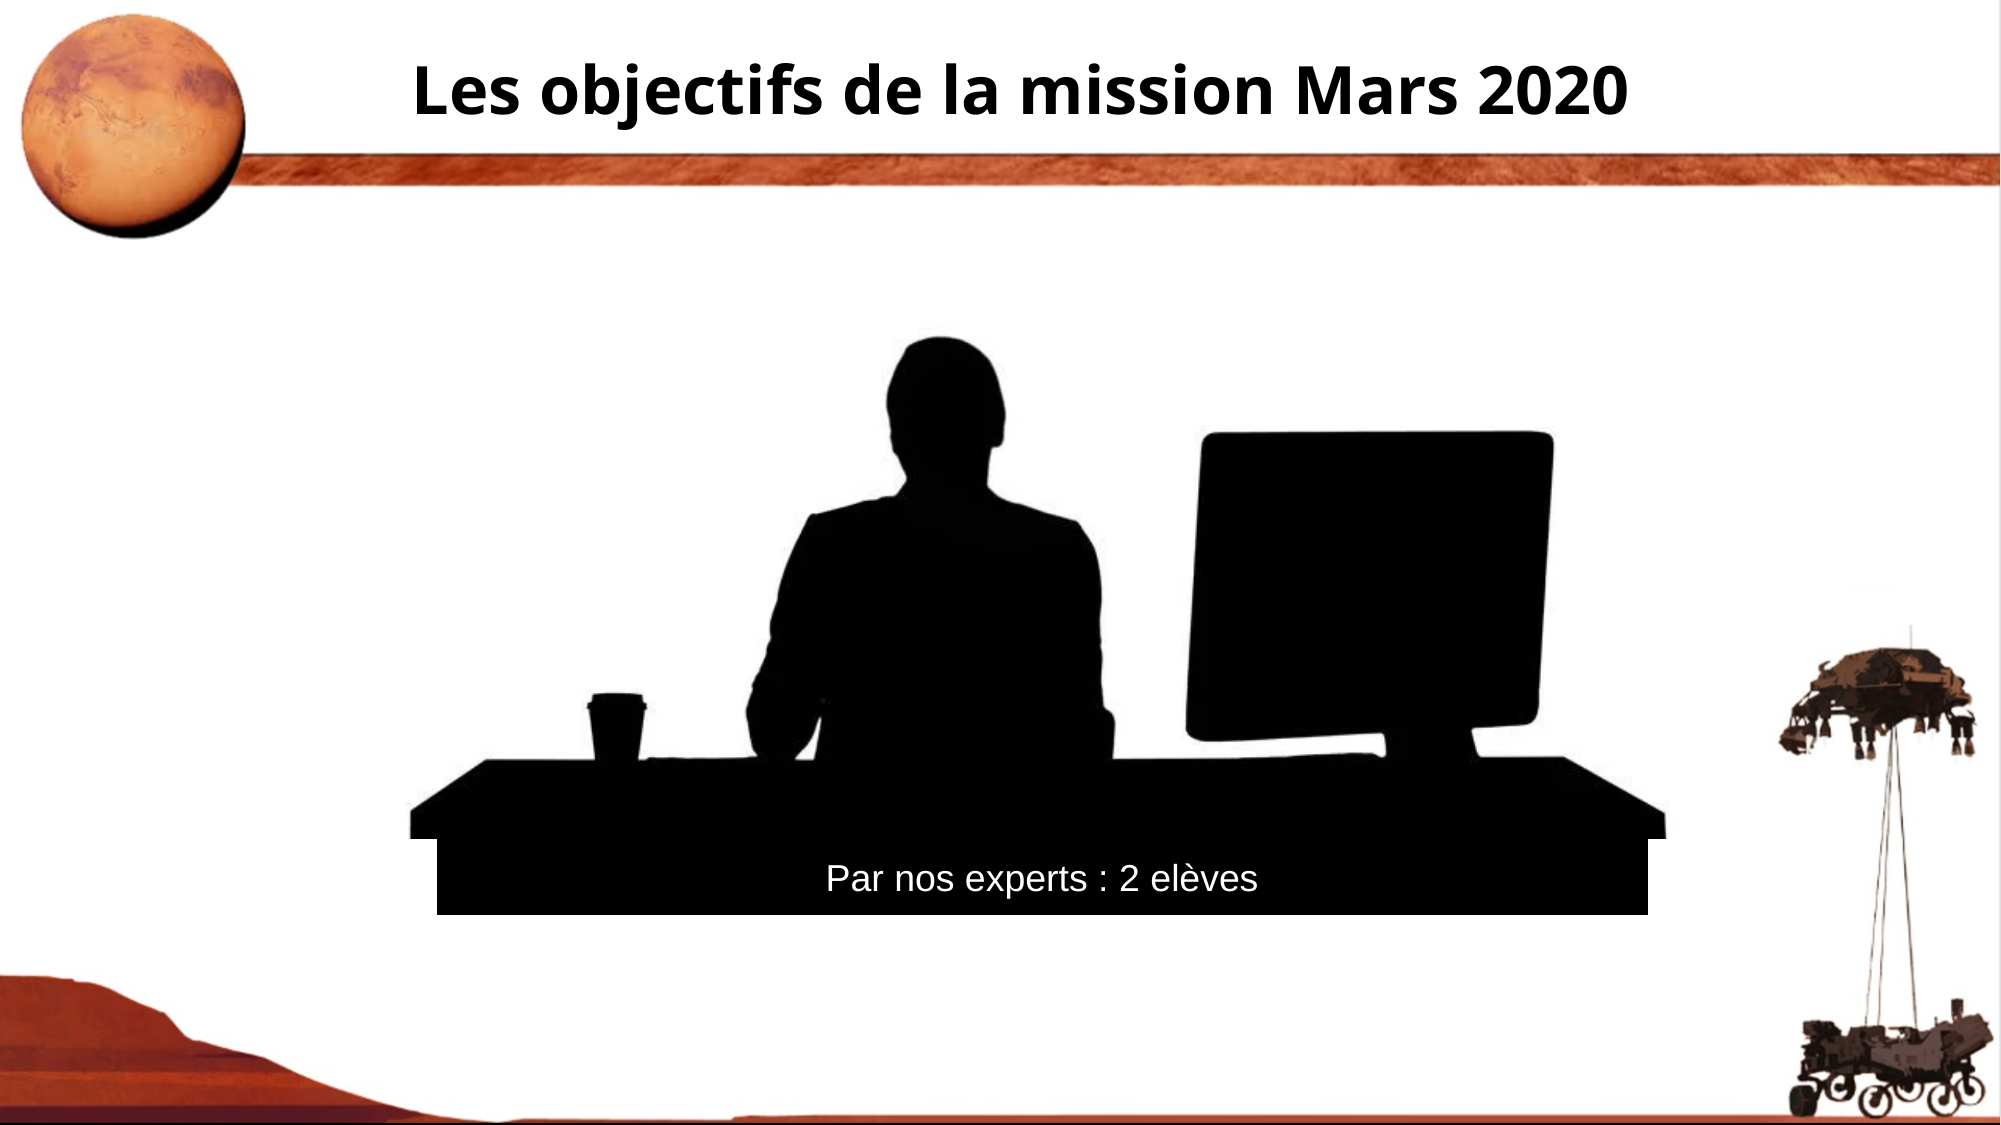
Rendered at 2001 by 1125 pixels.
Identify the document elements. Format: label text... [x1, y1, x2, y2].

text_box Les objectifs de la mission Mars 2020 [253, 40, 1789, 149]
picture [0, 0, 2001, 1125]
text_box Par nos experts : 2 elèves [437, 839, 1648, 915]
